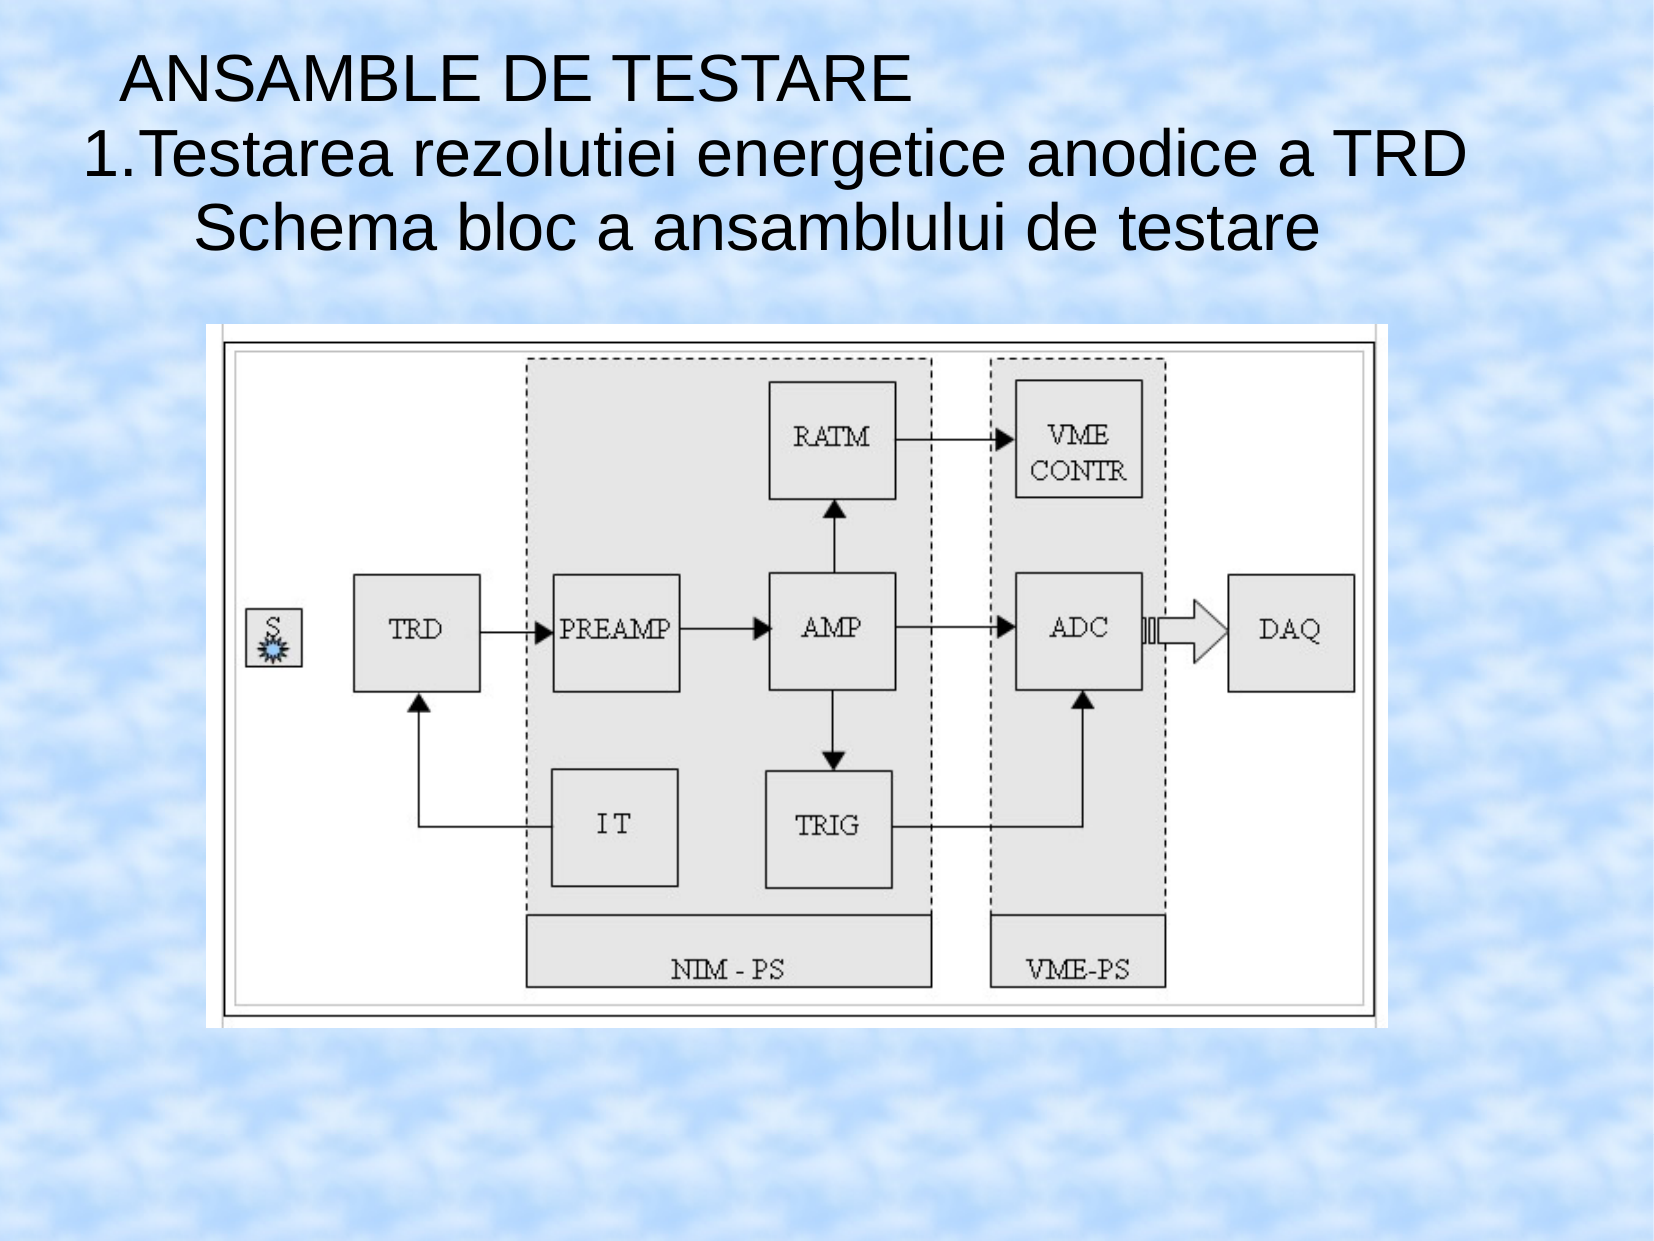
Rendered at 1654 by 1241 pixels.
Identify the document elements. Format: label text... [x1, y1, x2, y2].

title ANSAMBLE DE TESTARE 1.Testarea rezolutiei energetice anodice a TRD Schema bloc a ansamblului de testare [82, 40, 1571, 266]
picture [0, 0, 1654, 1241]
